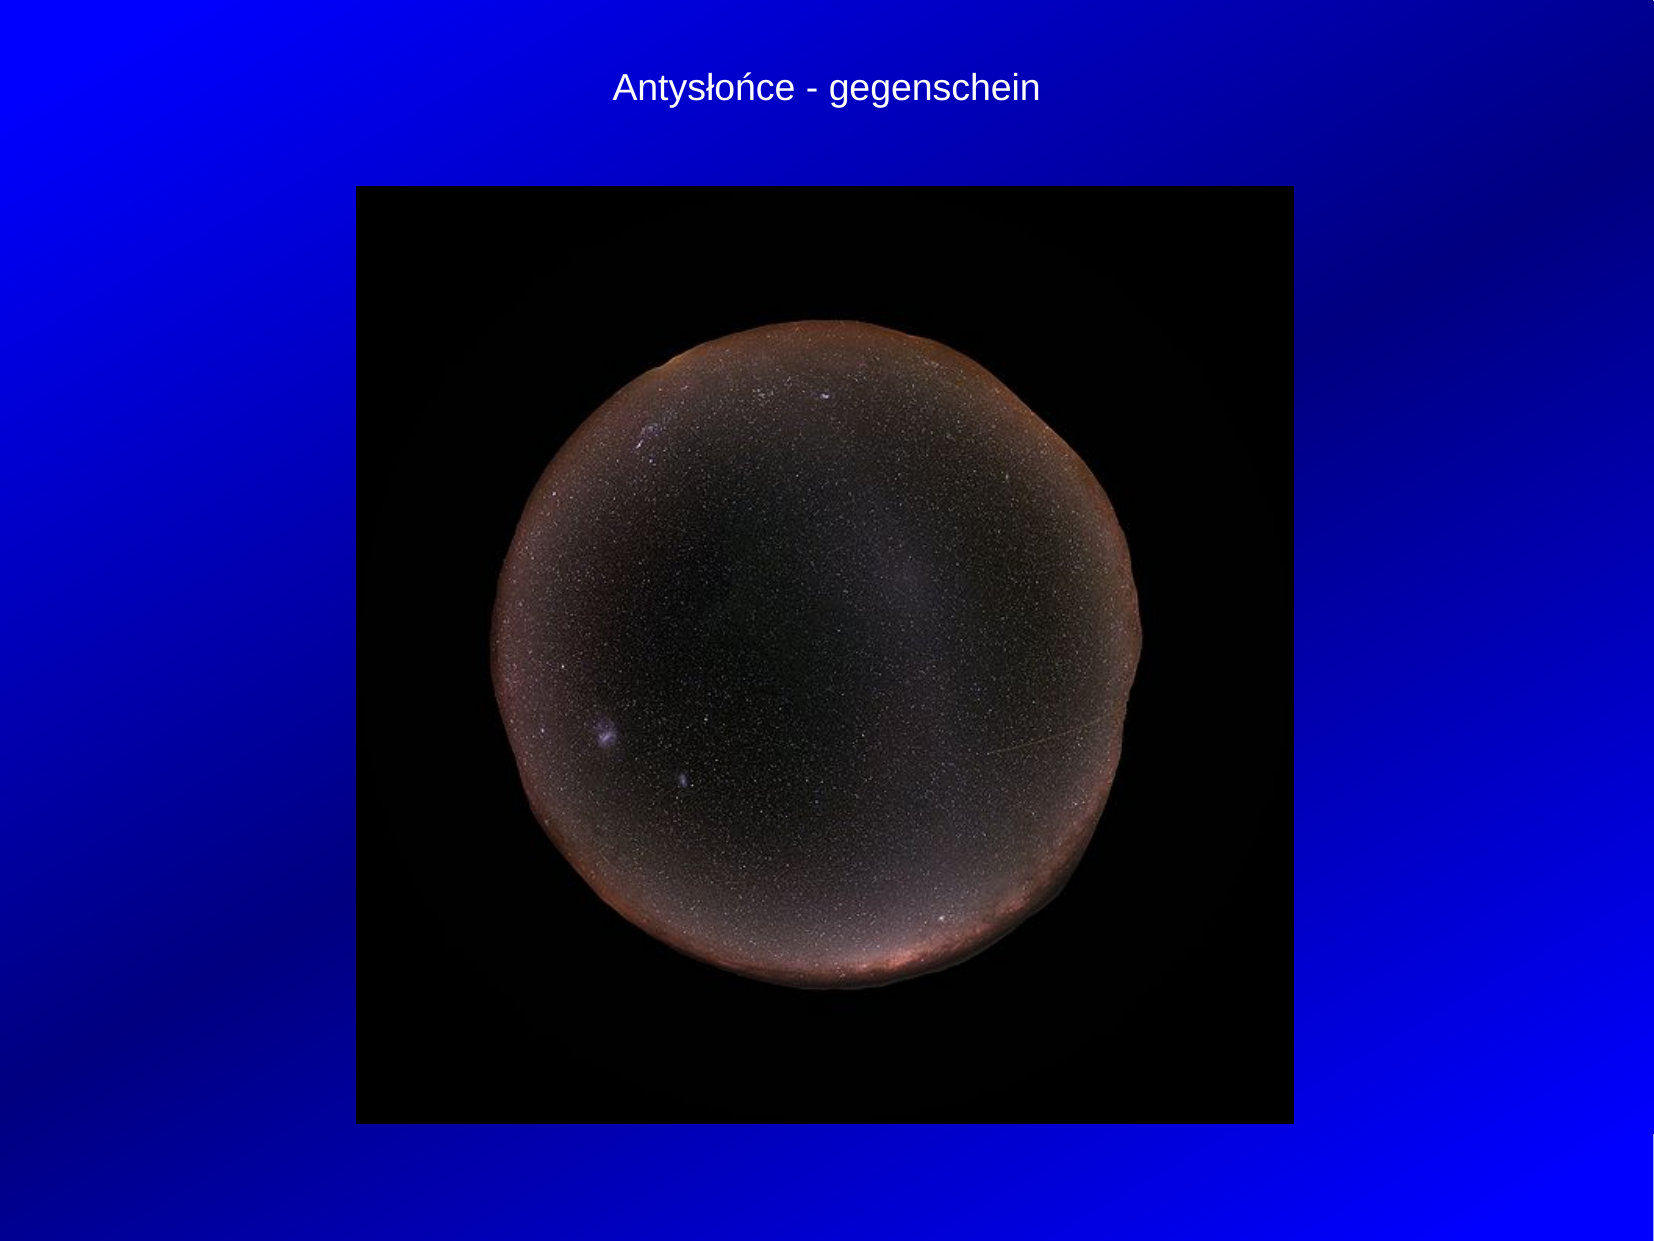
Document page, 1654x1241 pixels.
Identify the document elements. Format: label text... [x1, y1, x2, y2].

picture [356, 186, 1294, 1124]
text_box Antysłońce - gegenschein [597, 59, 1056, 116]
